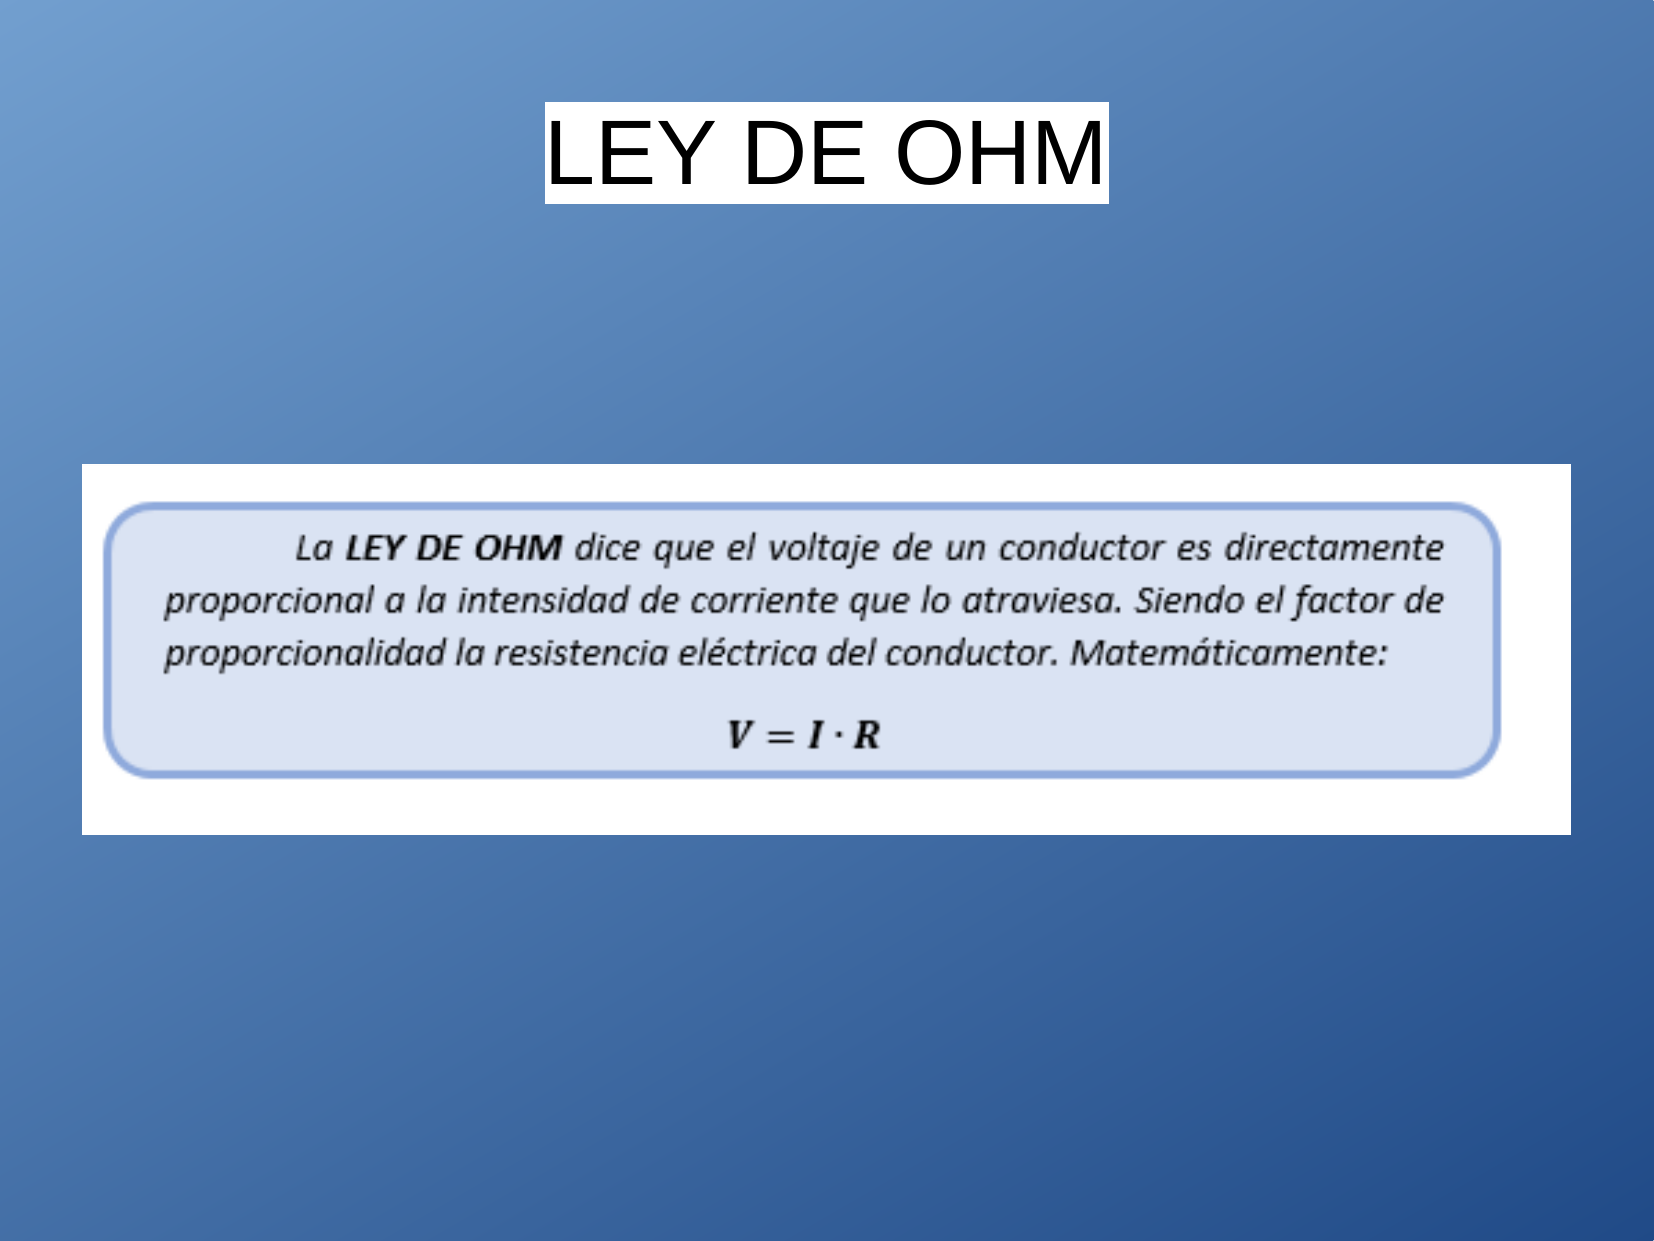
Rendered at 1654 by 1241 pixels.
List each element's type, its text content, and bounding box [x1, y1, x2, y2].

title LEY DE OHM [82, 49, 1571, 257]
picture [82, 464, 1571, 835]
